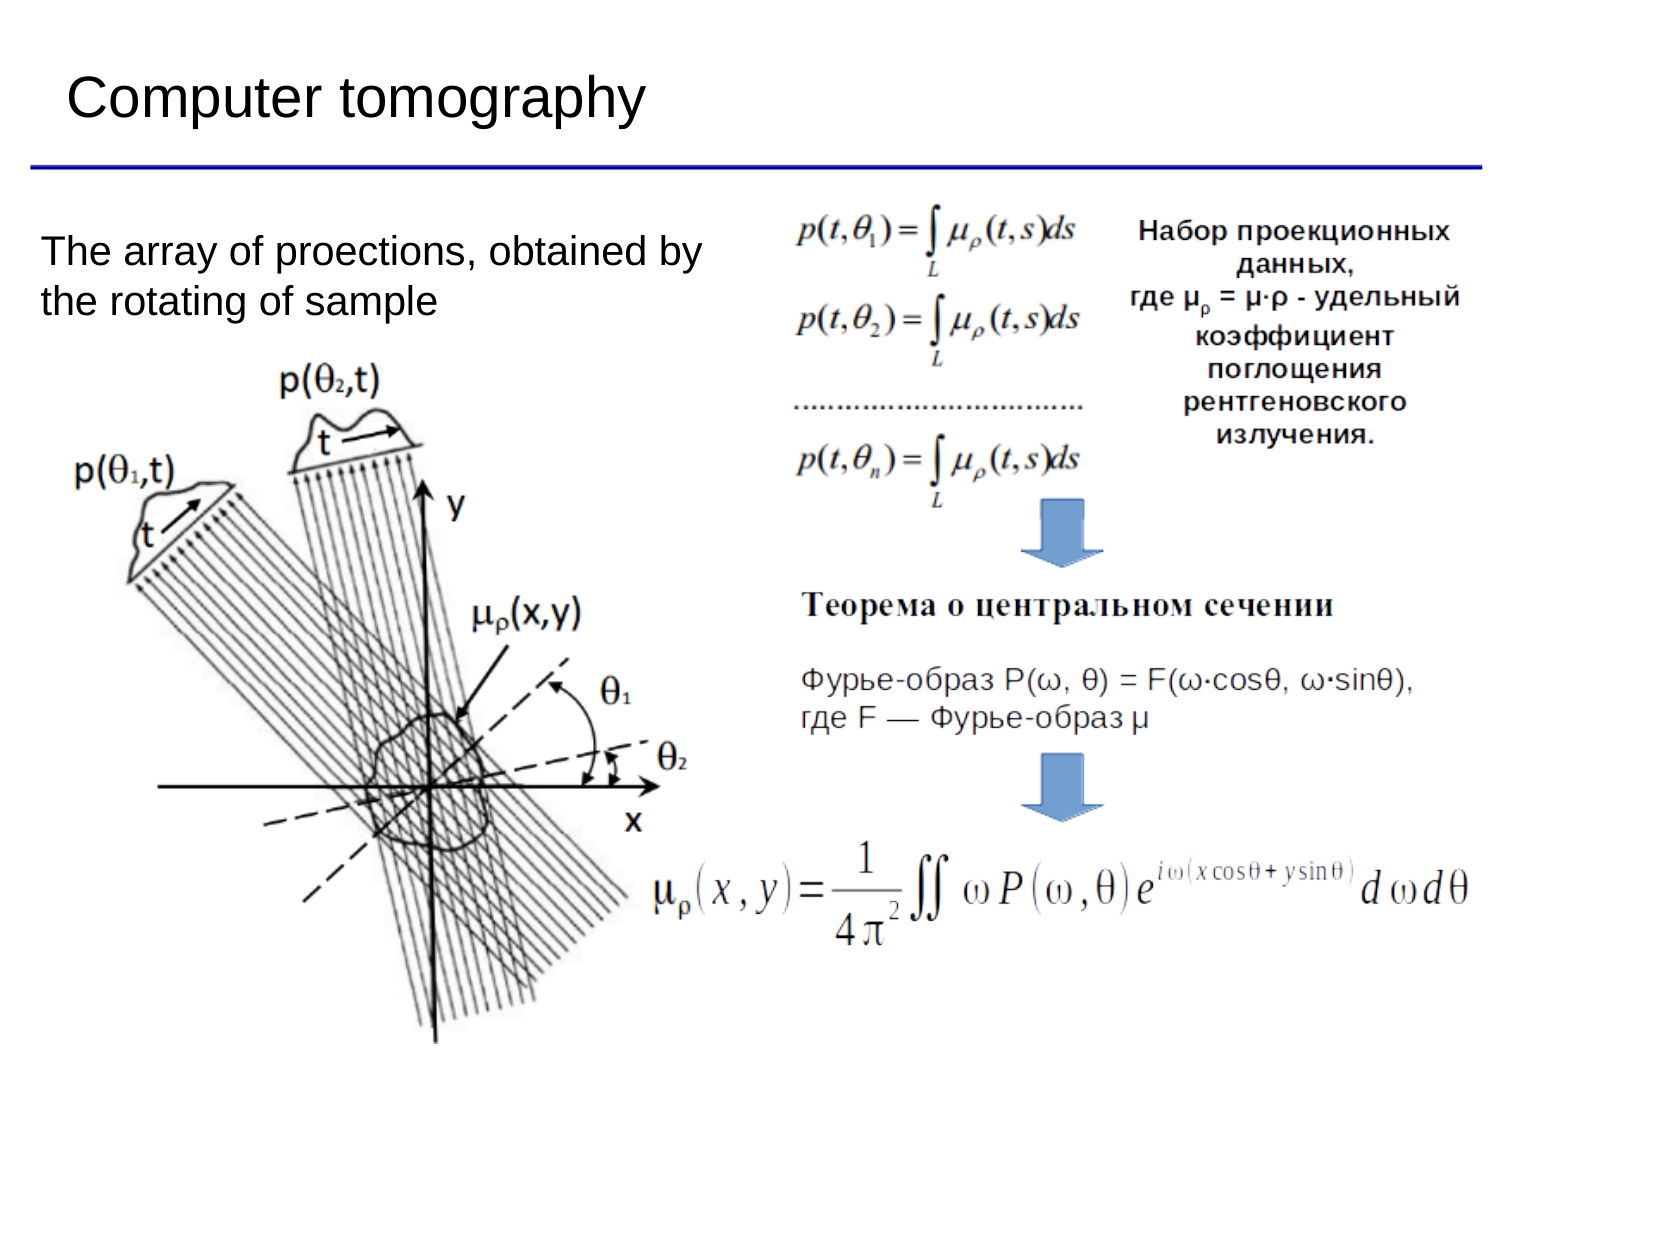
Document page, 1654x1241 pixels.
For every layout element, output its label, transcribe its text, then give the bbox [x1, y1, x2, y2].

picture [27, 27, 1488, 1044]
text_box [195, 71, 1250, 163]
text_box The array of proections, obtained by the rotating of sample [25, 216, 768, 326]
text_box Computer tomography [52, 52, 1133, 141]
